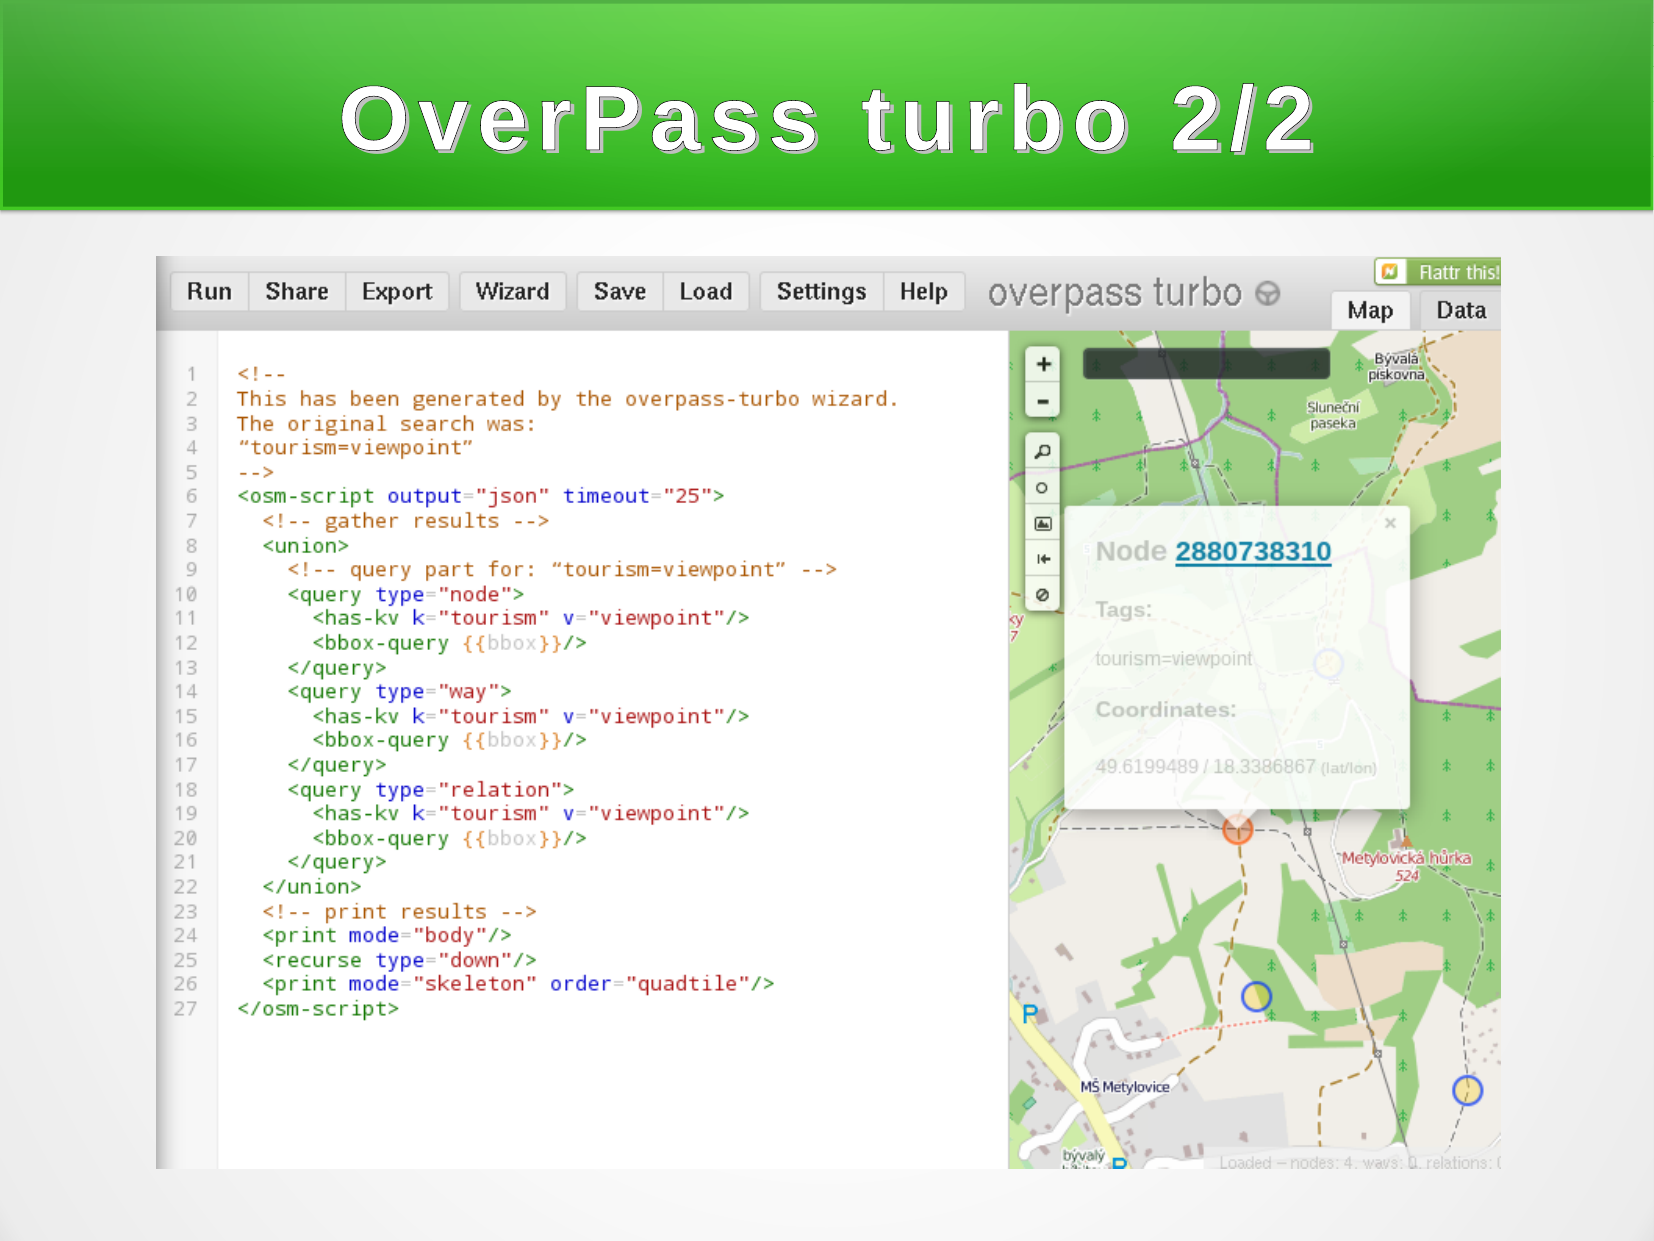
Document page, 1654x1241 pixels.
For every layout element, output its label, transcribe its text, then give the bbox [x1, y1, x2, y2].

picture [156, 256, 1501, 1170]
title OverPass turbo 2/2 [82, 47, 1571, 189]
